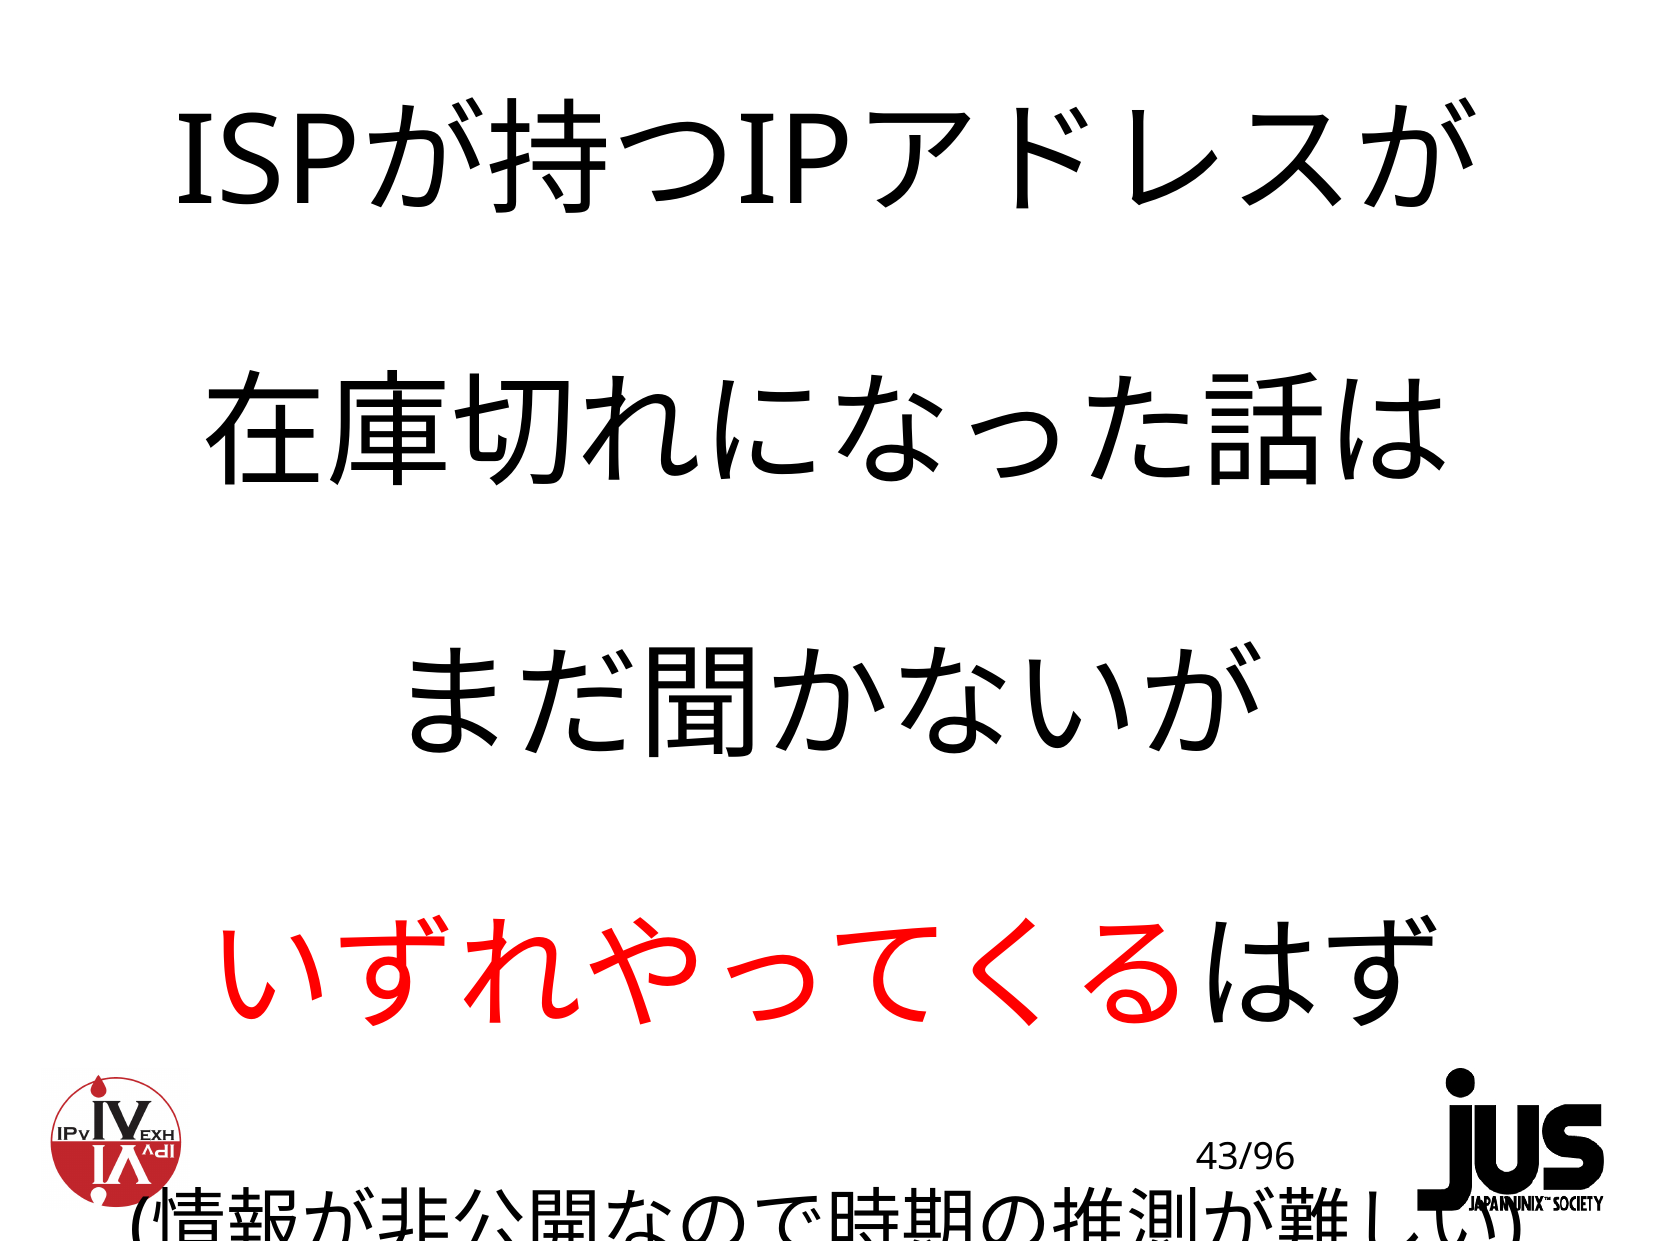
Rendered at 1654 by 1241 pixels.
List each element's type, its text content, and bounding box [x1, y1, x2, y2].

picture [1417, 1068, 1604, 1211]
picture [168, 1200, 172, 1210]
text_box 43/96 [1181, 1122, 1324, 1178]
subtitle ISPが持つIPアドレスが 在庫切れになった話は まだ聞かないが いずれやってくるはず (情報が非公開なので時期の推測が難しい) [82, 169, 1571, 1071]
picture [41, 1068, 190, 1210]
